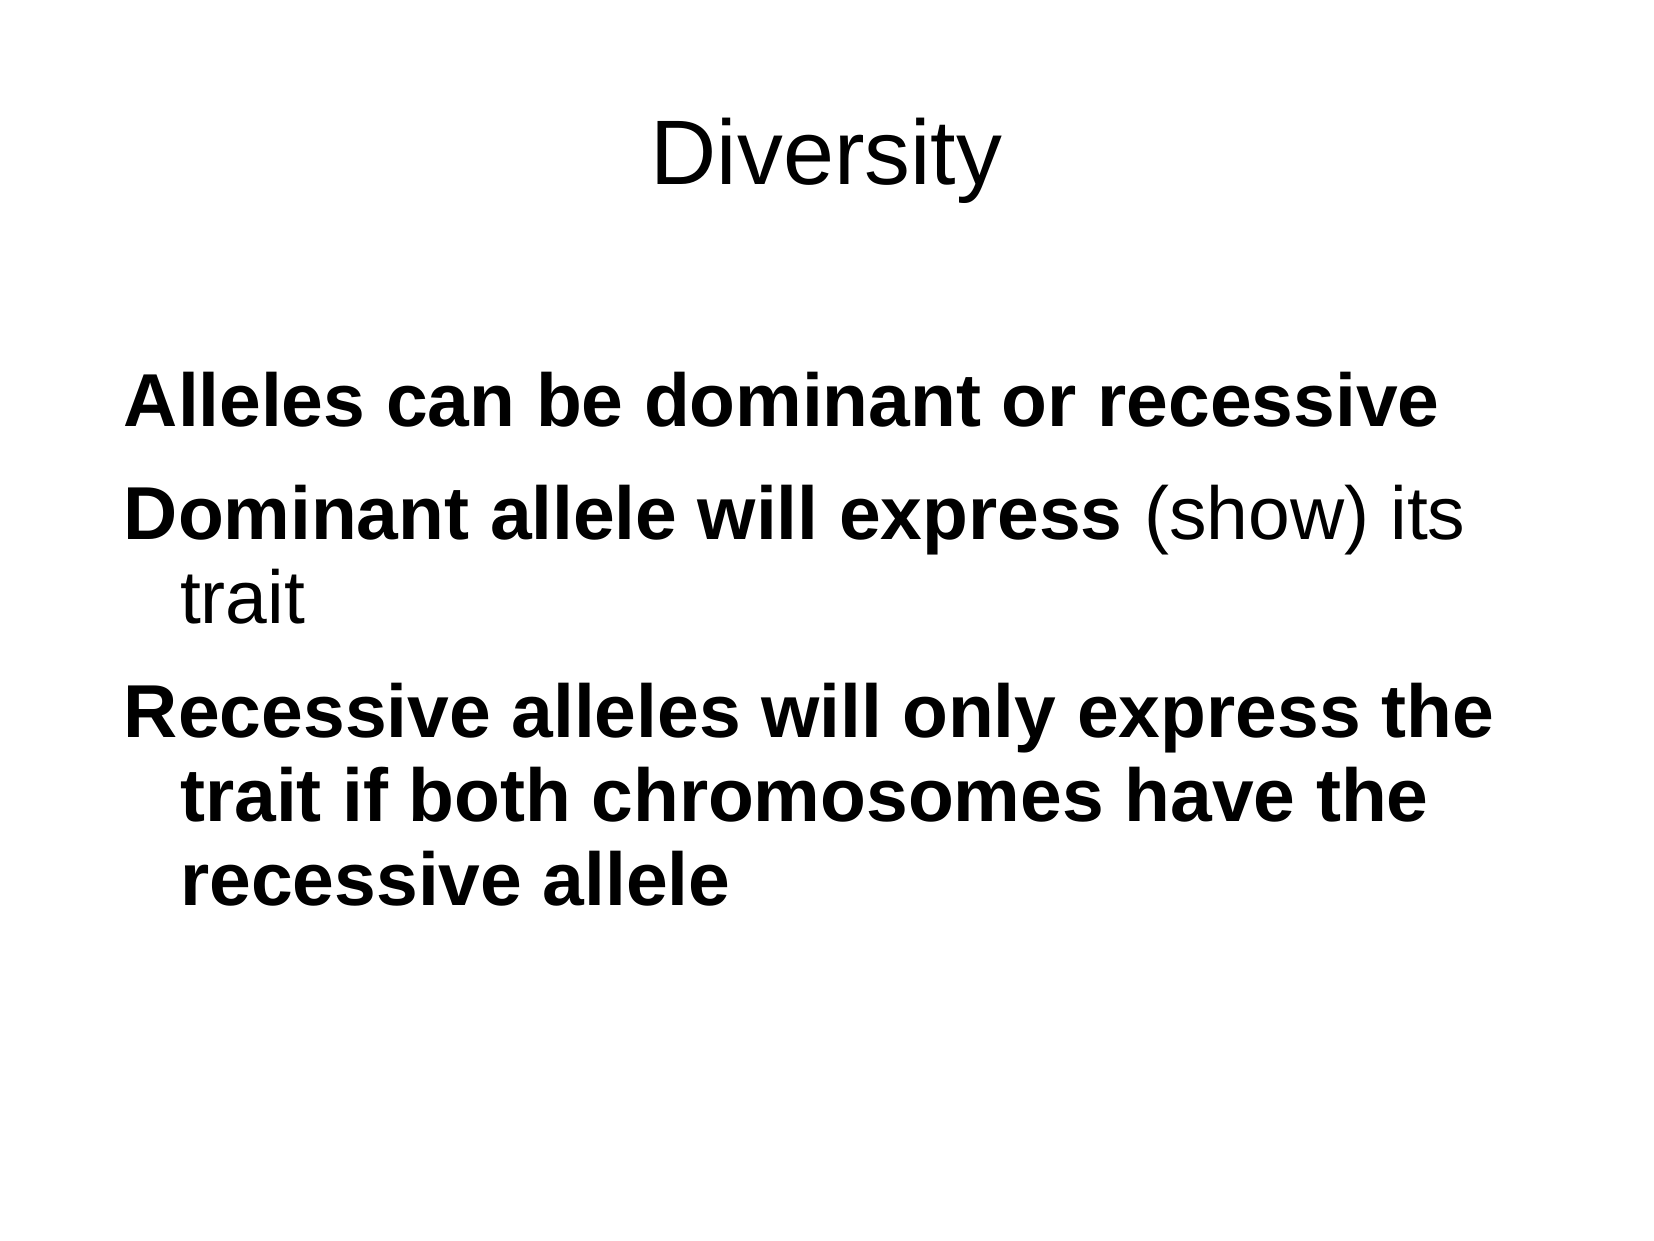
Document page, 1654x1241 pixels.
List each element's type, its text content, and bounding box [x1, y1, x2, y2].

list Alleles can be dominant or recessive Dominant allele will express (show) its trait Recessive alleles will only express the trait if both chromosomes have the recessive allele [124, 358, 1530, 1088]
title Diversity [82, 49, 1571, 257]
